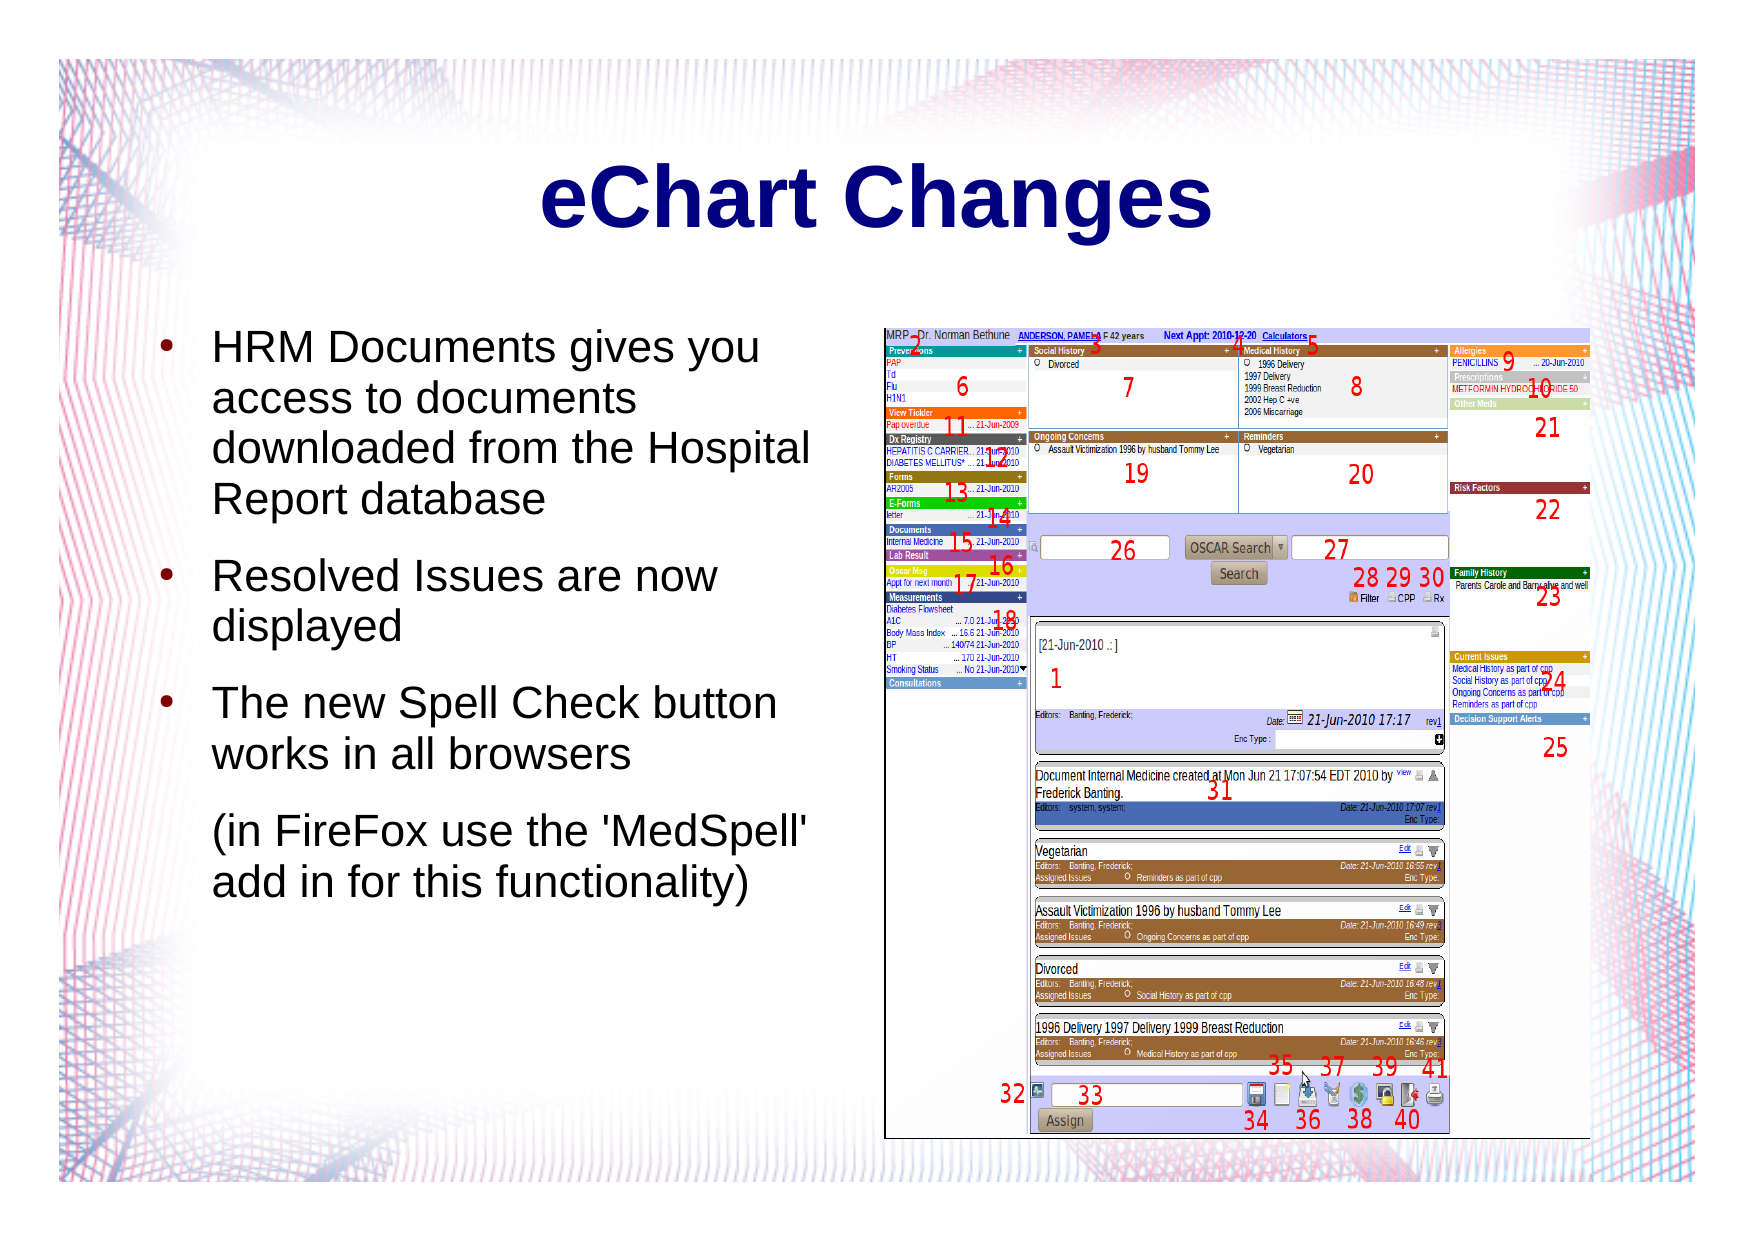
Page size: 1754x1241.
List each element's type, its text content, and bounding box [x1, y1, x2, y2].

picture [59, 59, 1695, 1182]
list HRM Documents gives you access to documents downloaded from the Hospital Report database Resolved Issues are now displayed The new Spell Check button works in all browsers (in FireFox use the 'MedSpell' add in for this functionality) [140, 321, 860, 1063]
title eChart Changes [140, 103, 1614, 292]
